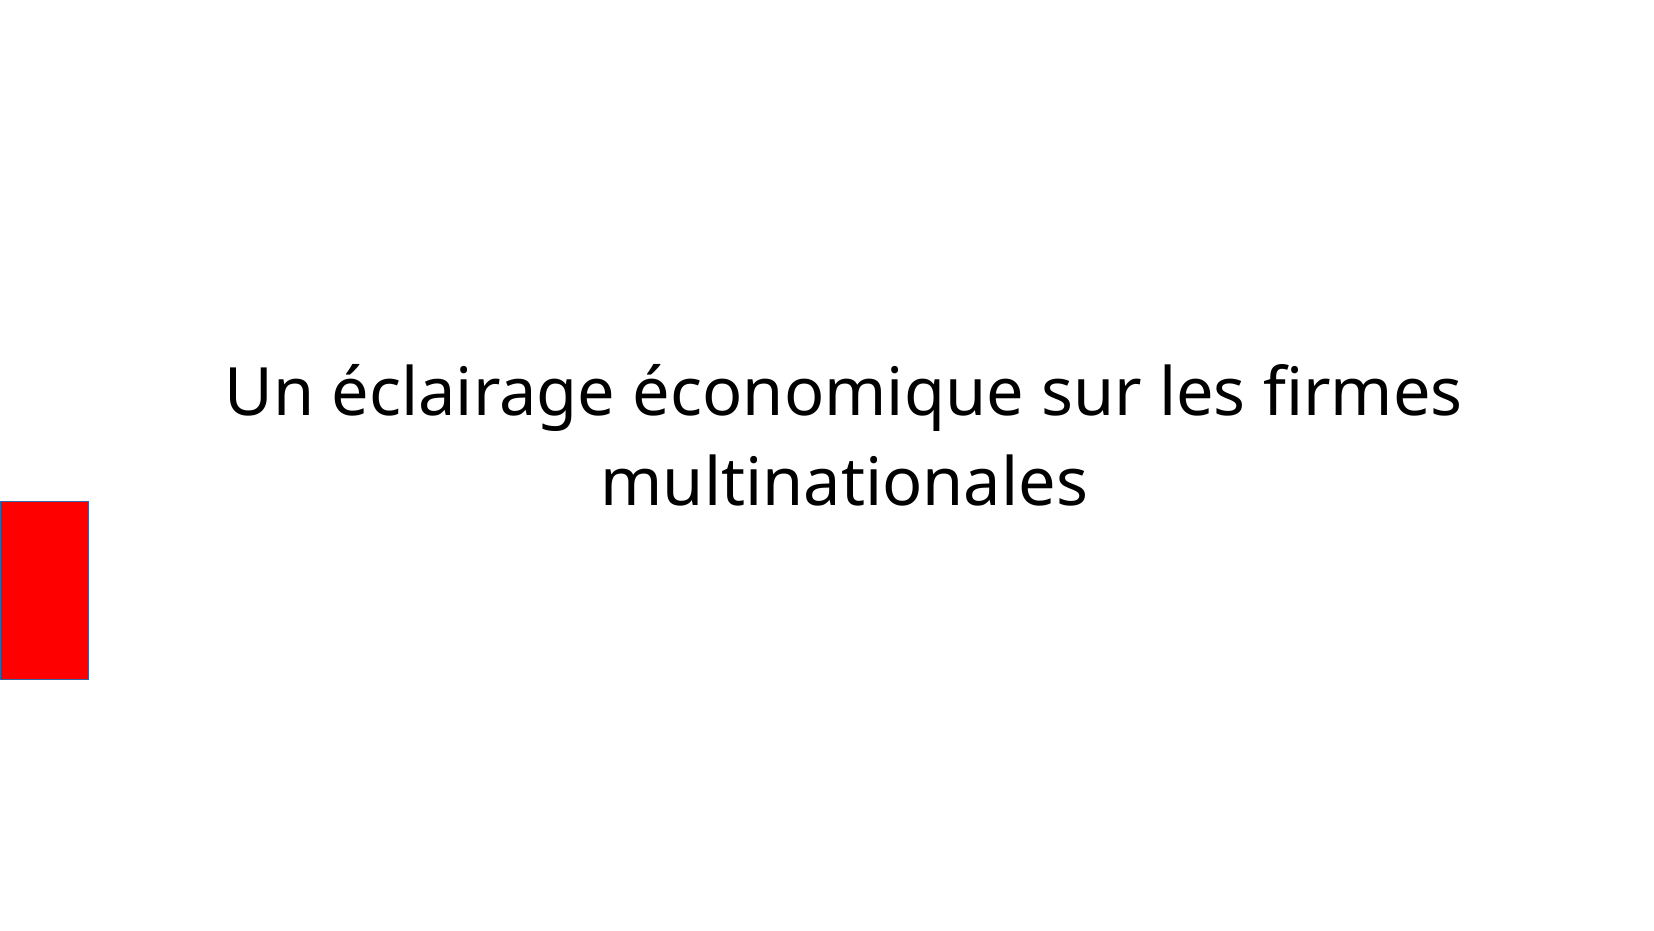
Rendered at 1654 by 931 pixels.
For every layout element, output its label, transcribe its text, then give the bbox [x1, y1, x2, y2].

subtitle Un éclairage économique sur les firmes multinationales [100, 44, 1589, 825]
